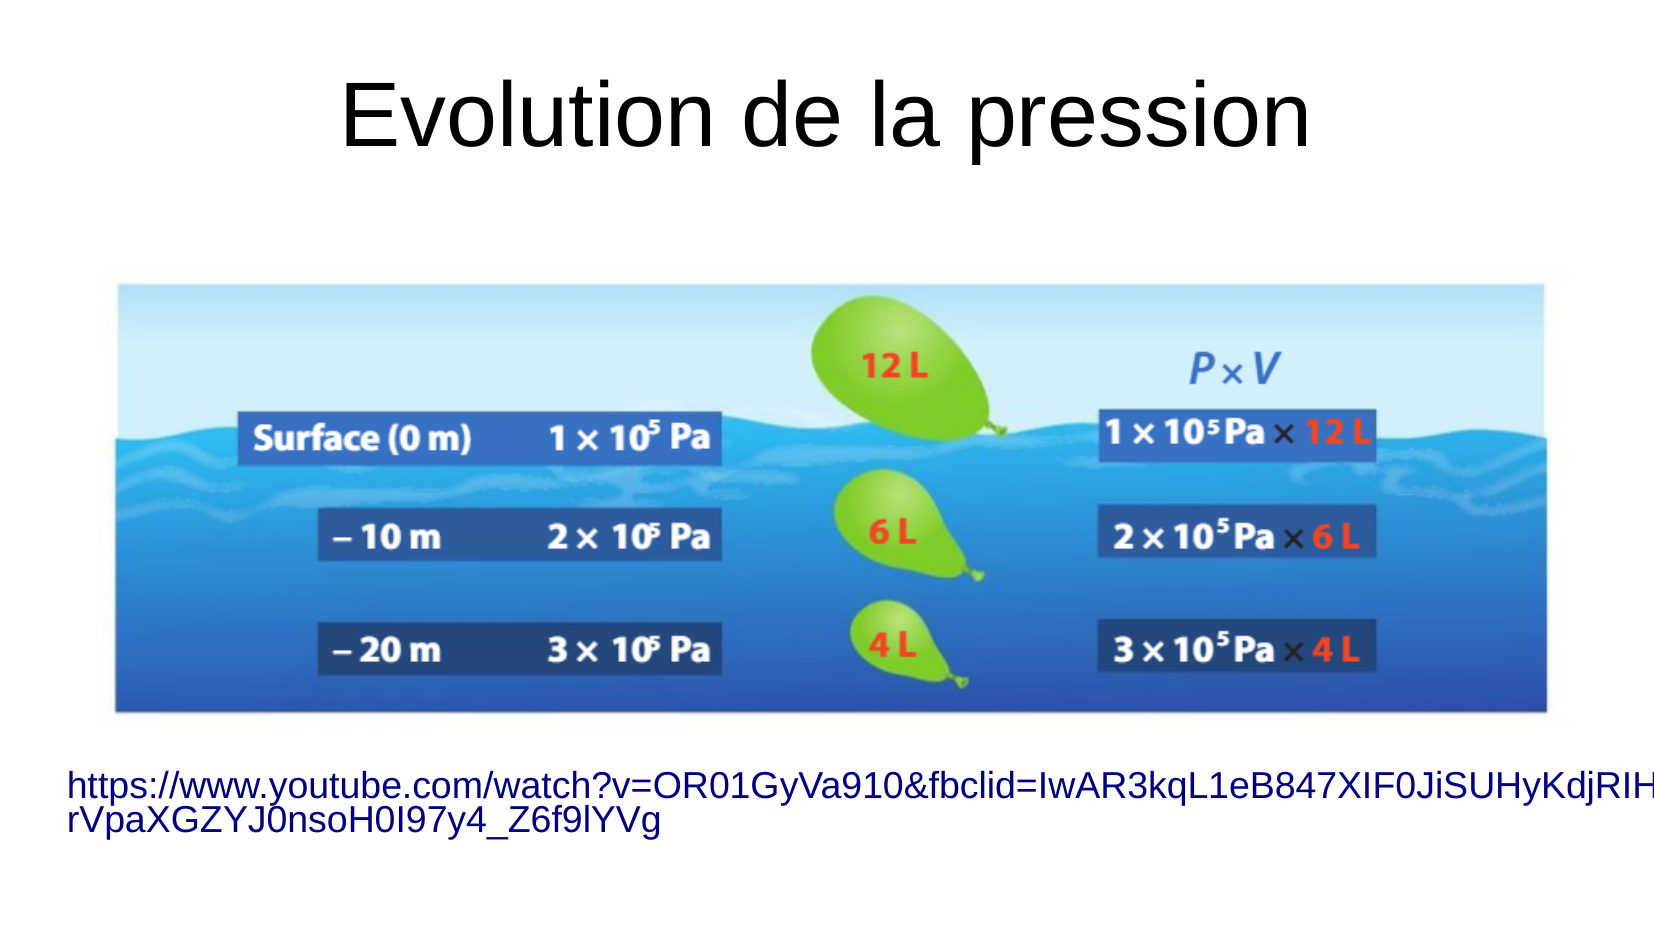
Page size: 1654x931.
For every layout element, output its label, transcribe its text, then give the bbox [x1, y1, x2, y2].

picture [94, 260, 1581, 733]
title Evolution de la pression [82, 37, 1571, 193]
text_box https://www.youtube.com/watch?v=OR01GyVa910&fbclid=IwAR3kqL1eB847XIF0JiSUHyKdjRIHuSrVpaXGZYJ0nsoH0I97y4_Z6f9lYVg [52, 756, 1654, 898]
